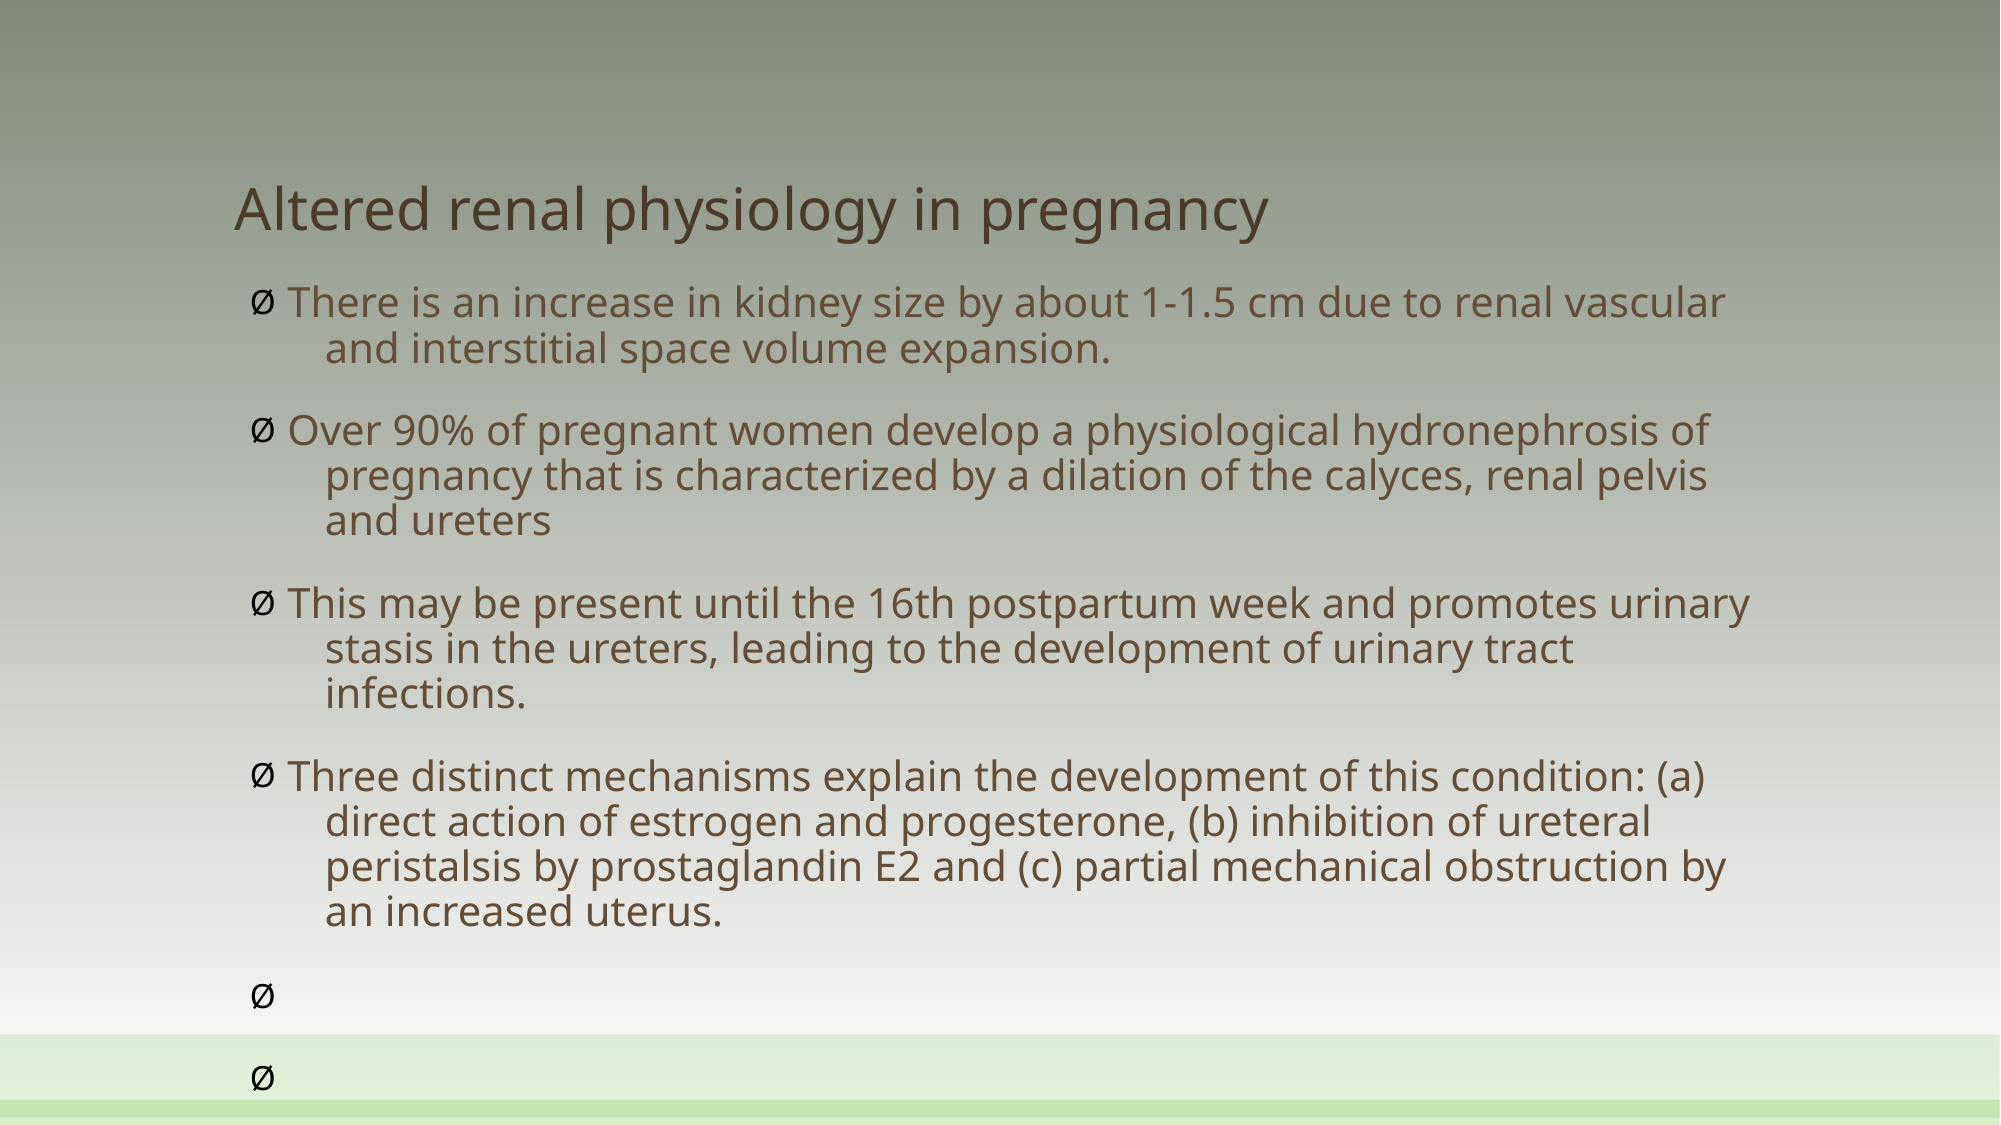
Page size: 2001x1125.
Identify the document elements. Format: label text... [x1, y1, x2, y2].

title Altered renal physiology in pregnancy [219, 71, 1780, 251]
list There is an increase in kidney size by about 1-1.5 cm due to renal vascular and interstitial space volume expansion. Over 90% of pregnant women develop a physiological hydronephrosis of pregnancy that is characterized by a dilation of the calyces, renal pelvis and ureters This may be present until the 16th postpartum week and promotes urinary stasis in the ureters, leading to the development of urinary tract infections. Three distinct mechanisms explain the development of this condition: (a) direct action of estrogen and progesterone, (b) inhibition of ureteral peristalsis by prostaglandin E2 and (c) partial mechanical obstruction by an increased uterus. [219, 274, 1780, 987]
